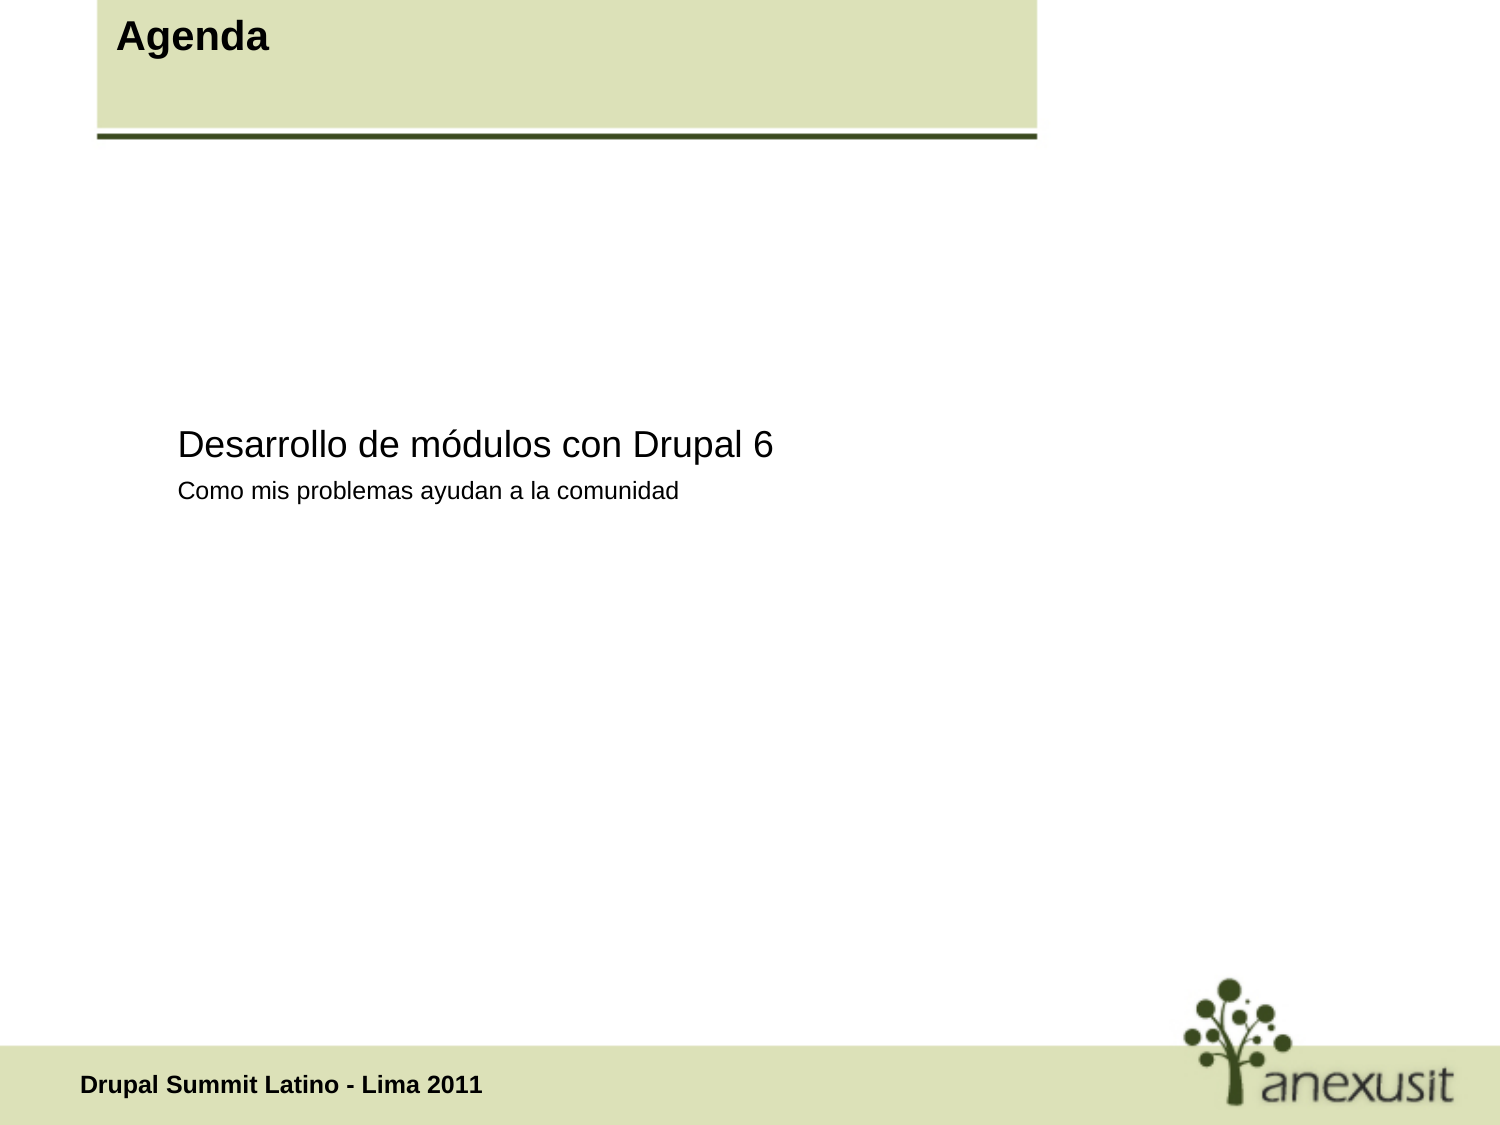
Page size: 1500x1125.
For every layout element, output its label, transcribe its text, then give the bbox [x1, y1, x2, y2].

picture [0, 0, 1500, 1125]
text_box Agenda [100, 0, 827, 119]
text_box Desarrollo de módulos con Drupal 6 Como mis problemas ayudan a la comunidad [162, 412, 850, 563]
text_box Drupal Summit Latino - Lima 2011 [65, 1060, 1066, 1106]
